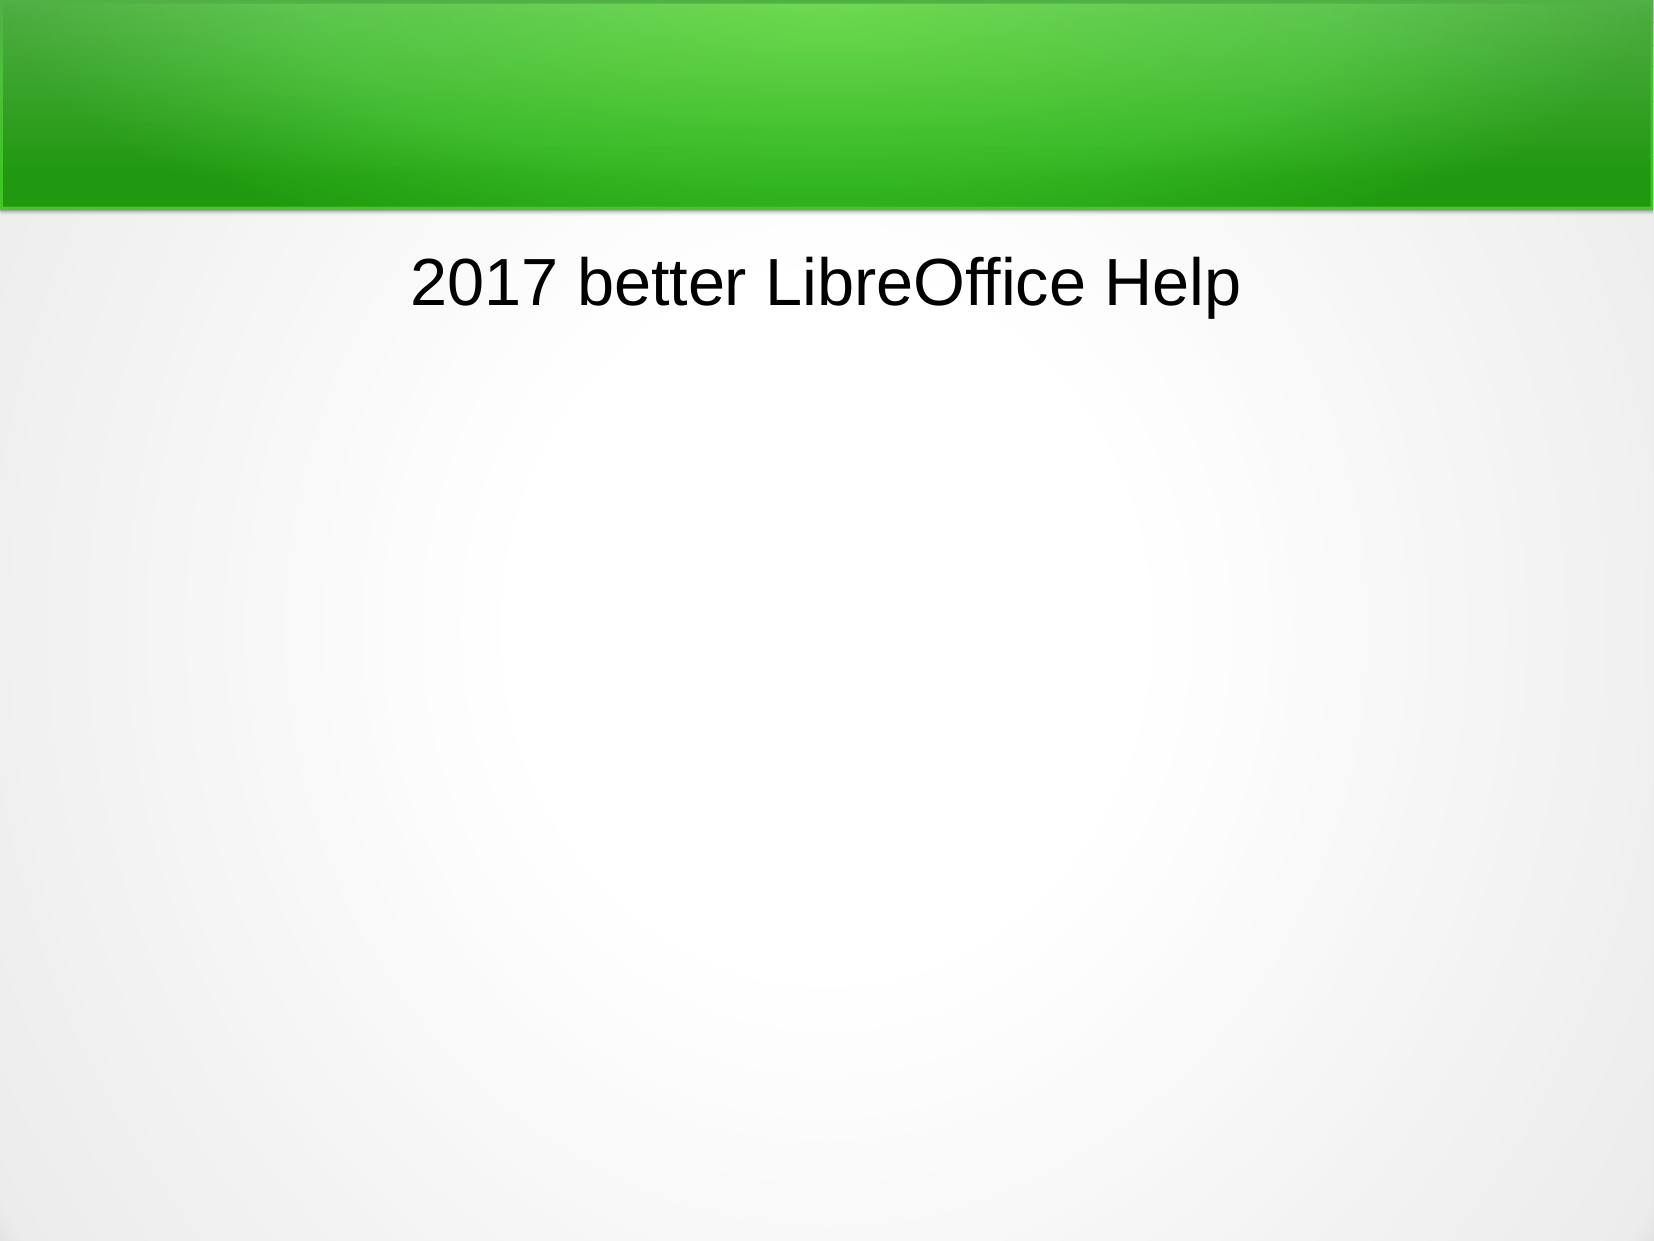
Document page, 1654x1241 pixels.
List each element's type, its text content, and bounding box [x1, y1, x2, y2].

subtitle 2017 better LibreOffice Help [82, 35, 1571, 529]
